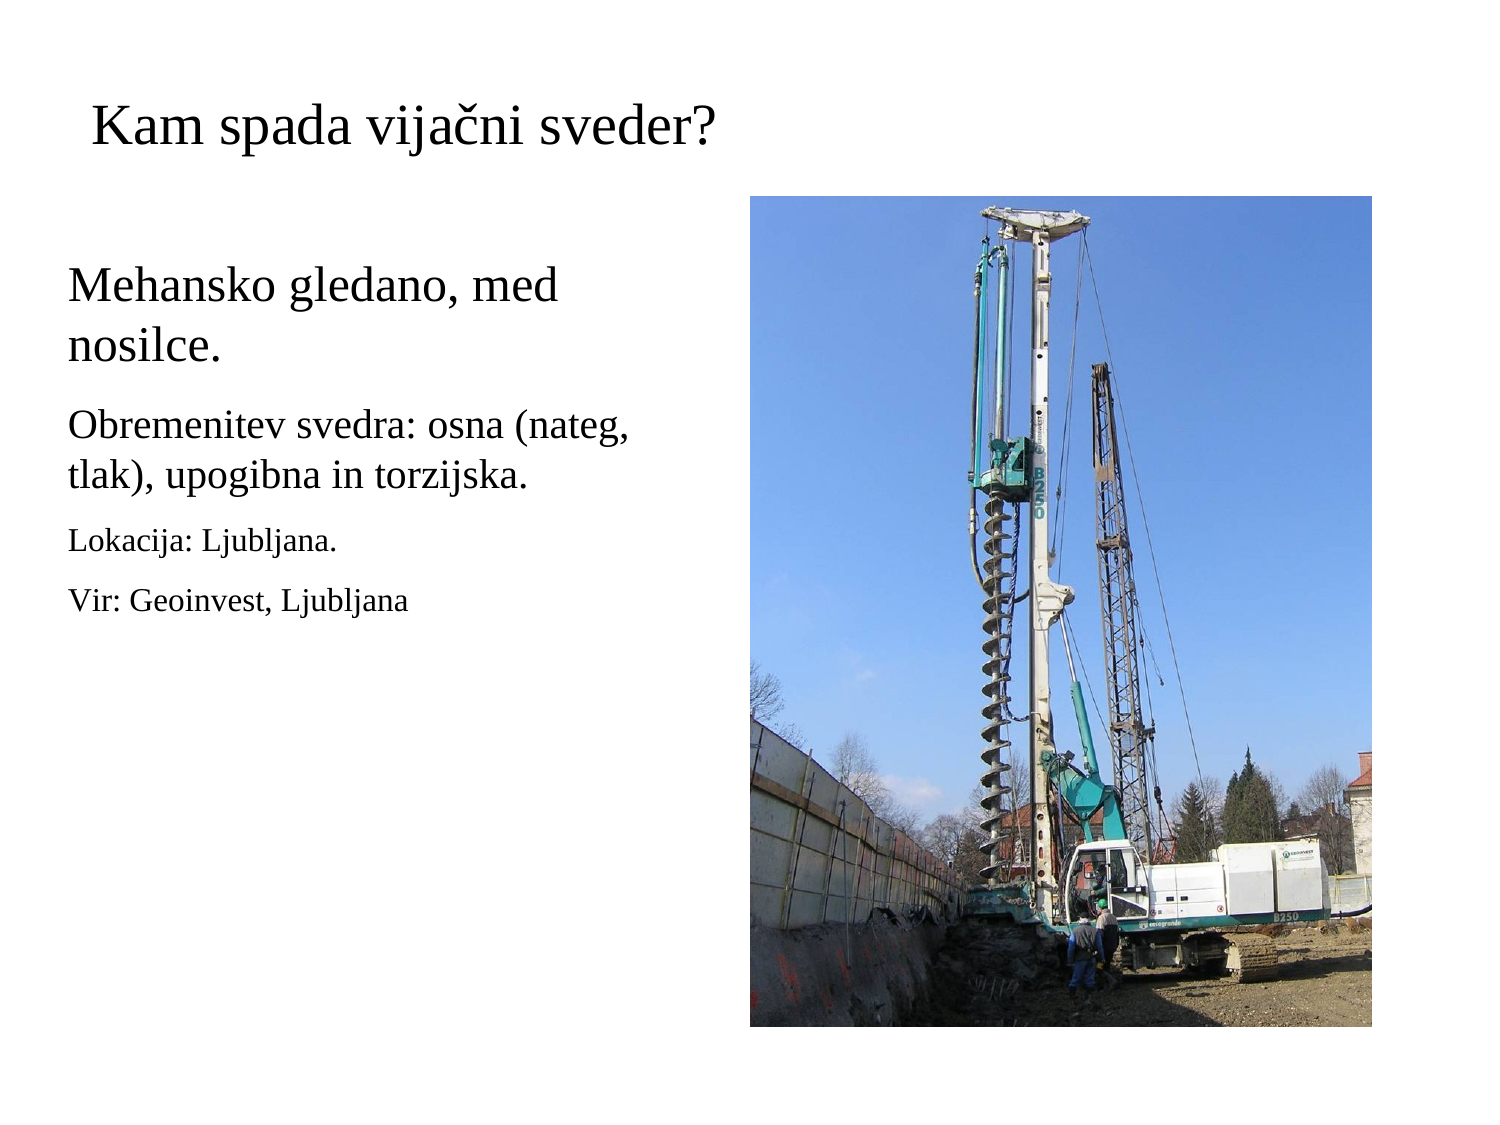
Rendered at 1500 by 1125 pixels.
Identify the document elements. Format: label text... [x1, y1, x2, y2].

text_box Mehansko gledano, med nosilce. Obremenitev svedra: osna (nateg, tlak), upogibna in torzijska. Lokacija: Ljubljana. Vir: Geoinvest, Ljubljana [53, 243, 668, 627]
text_box Kam spada vijačni sveder? [76, 78, 774, 164]
picture [750, 196, 1372, 1027]
